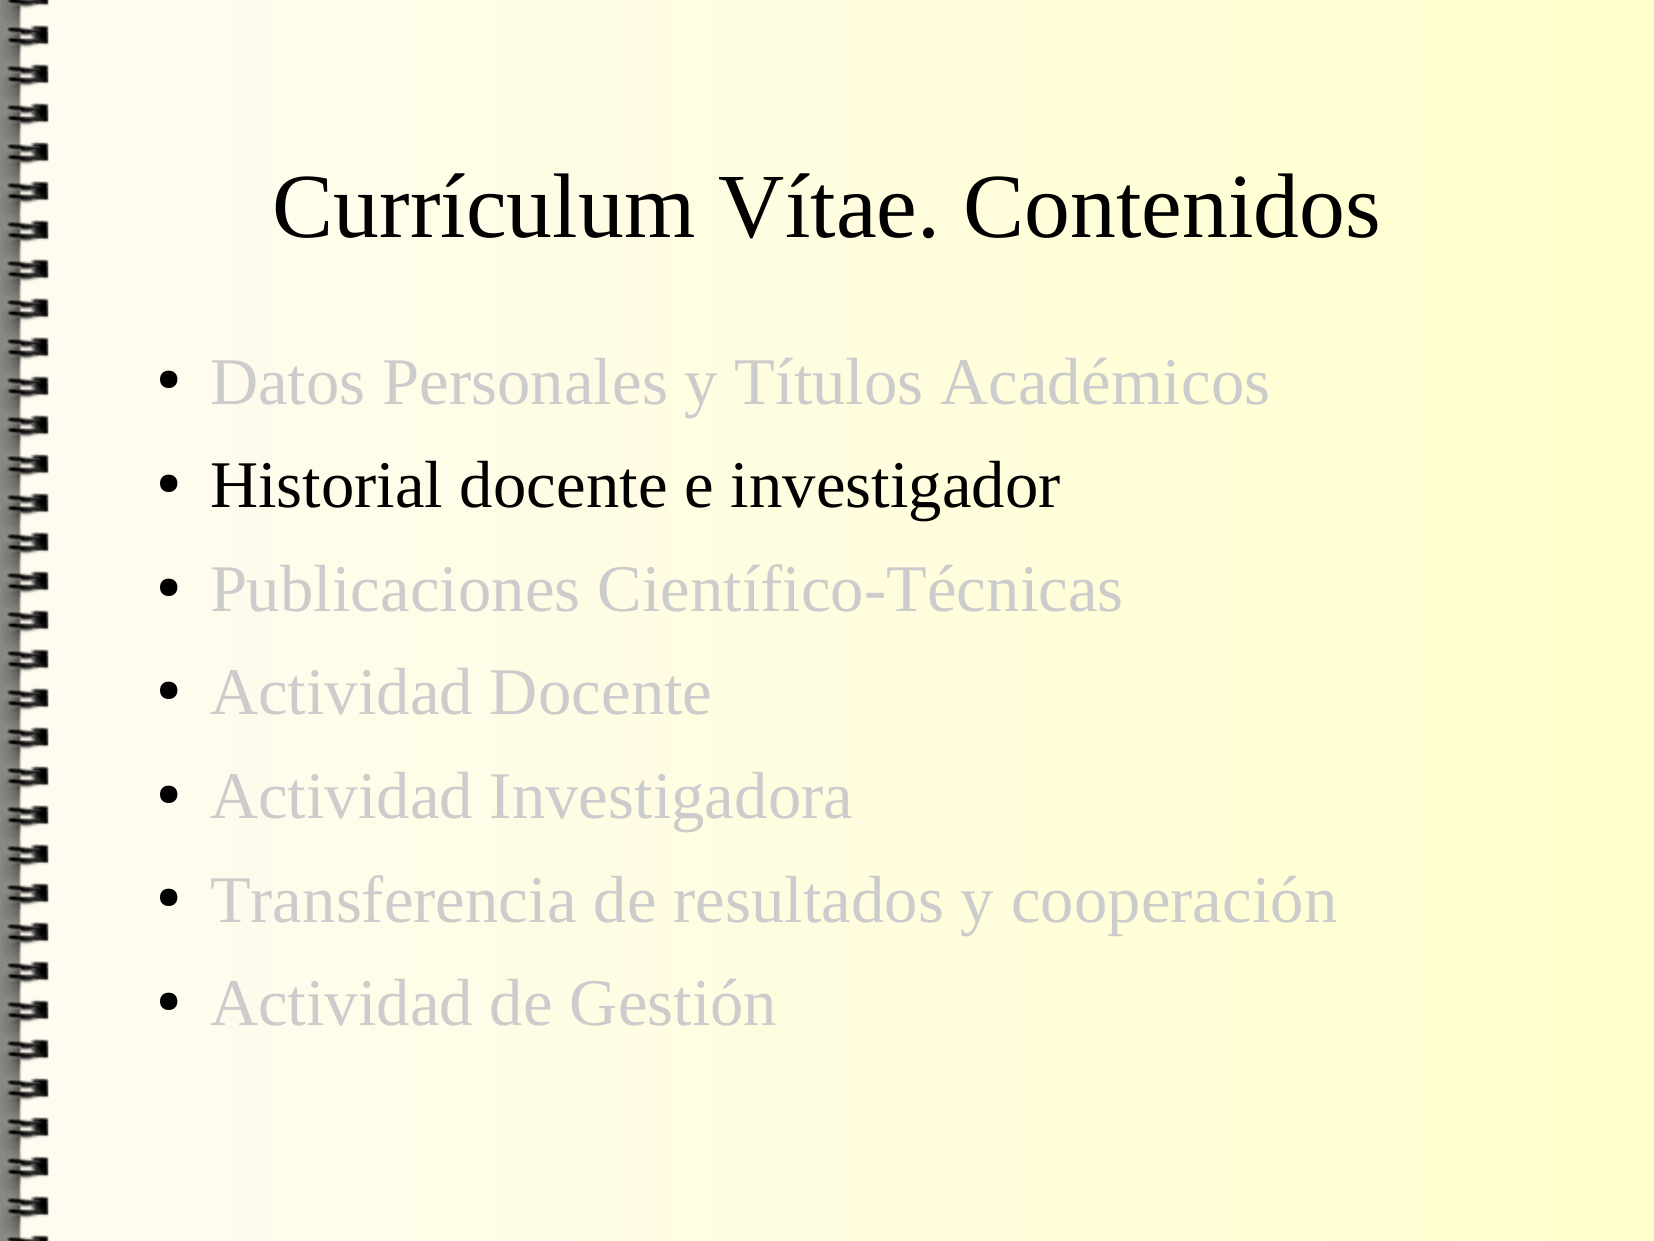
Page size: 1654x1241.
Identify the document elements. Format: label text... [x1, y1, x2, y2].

picture [0, 0, 1654, 1241]
list Datos Personales y Títulos Académicos Historial docente e investigador Publicaciones Científico-Técnicas Actividad Docente Actividad Investigadora Transferencia de resultados y cooperación Actividad de Gestión [121, 344, 1534, 1127]
title Currículum Vítae. Contenidos [121, 102, 1534, 311]
